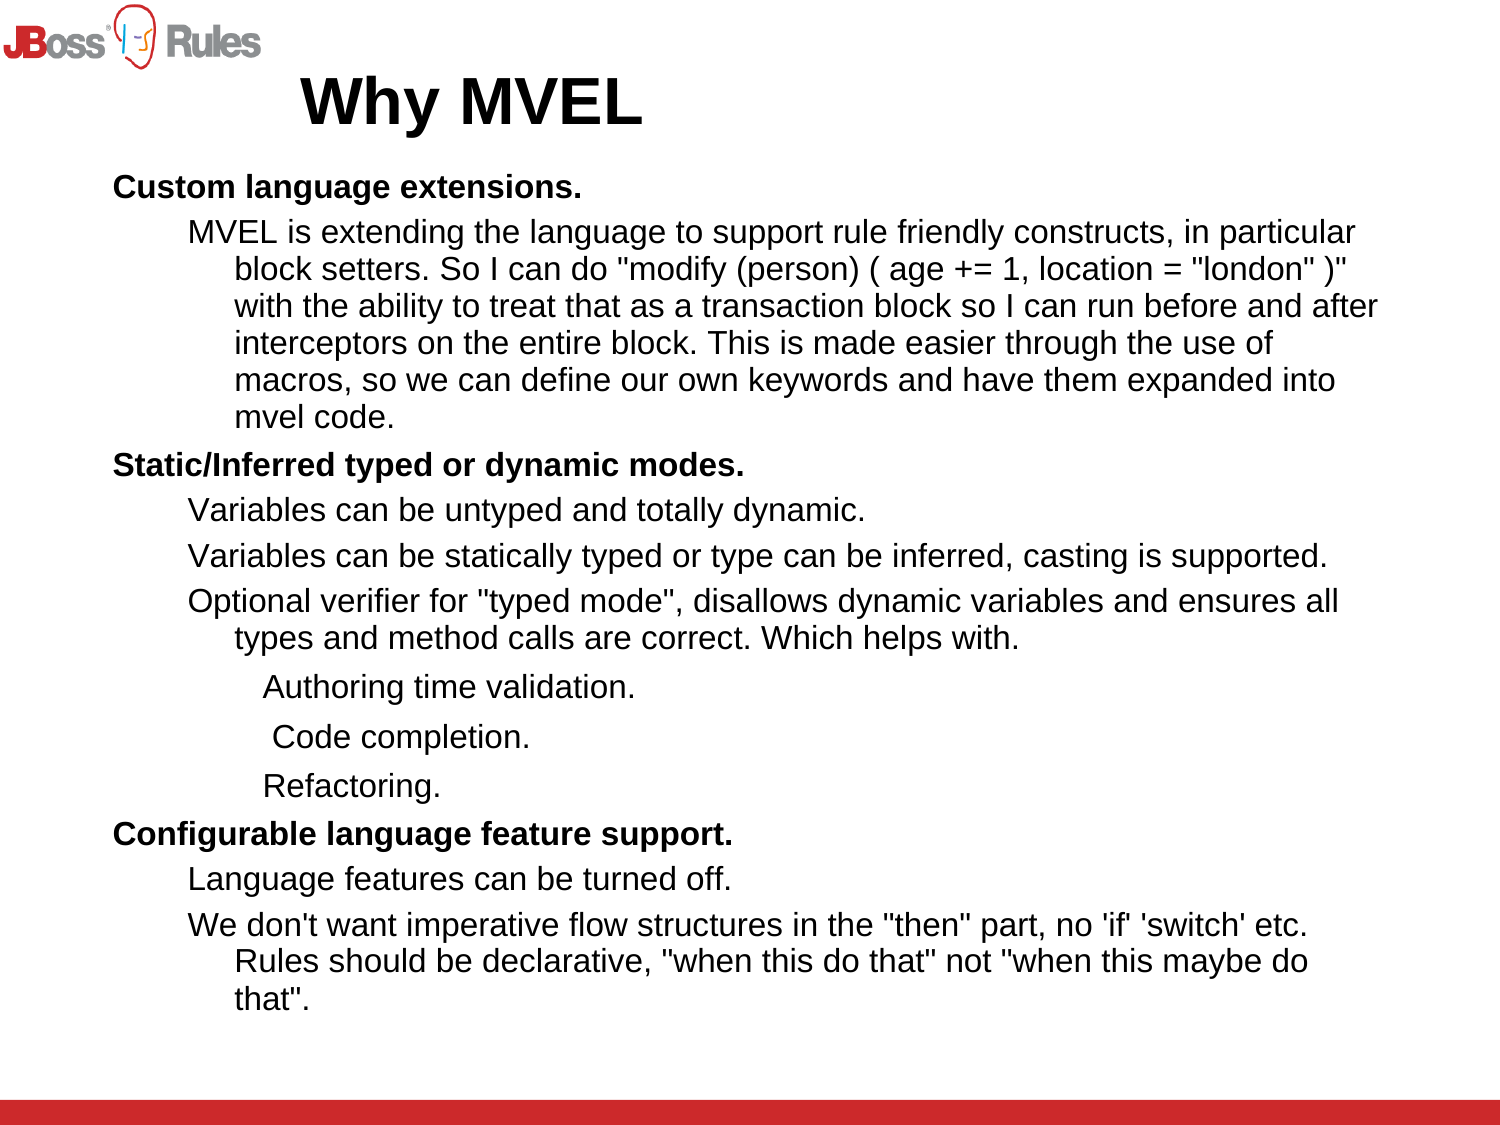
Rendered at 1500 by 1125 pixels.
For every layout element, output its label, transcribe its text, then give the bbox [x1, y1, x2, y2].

picture [0, 0, 266, 73]
list Custom language extensions. MVEL is extending the language to support rule friendly constructs, in particular block setters. So I can do "modify (person) ( age += 1, location = "london" )" with the ability to treat that as a transaction block so I can run before and after interceptors on the entire block. This is made easier through the use of macros, so we can define our own keywords and have them expanded into mvel code. Static/Inferred typed or dynamic modes. Variables can be untyped and totally dynamic. Variables can be statically typed or type can be inferred, casting is supported. Optional verifier for "typed mode", disallows dynamic variables and ensures all types and method calls are correct. Which helps with. Authoring time validation. Code completion. Refactoring. Configurable language feature support. Language features can be turned off. We don't want imperative flow structures in the "then" part, no 'if' 'switch' etc. Rules should be declarative, "when this do that" not "when this maybe do that". [112, 168, 1388, 1046]
title Why MVEL [300, 52, 1388, 150]
